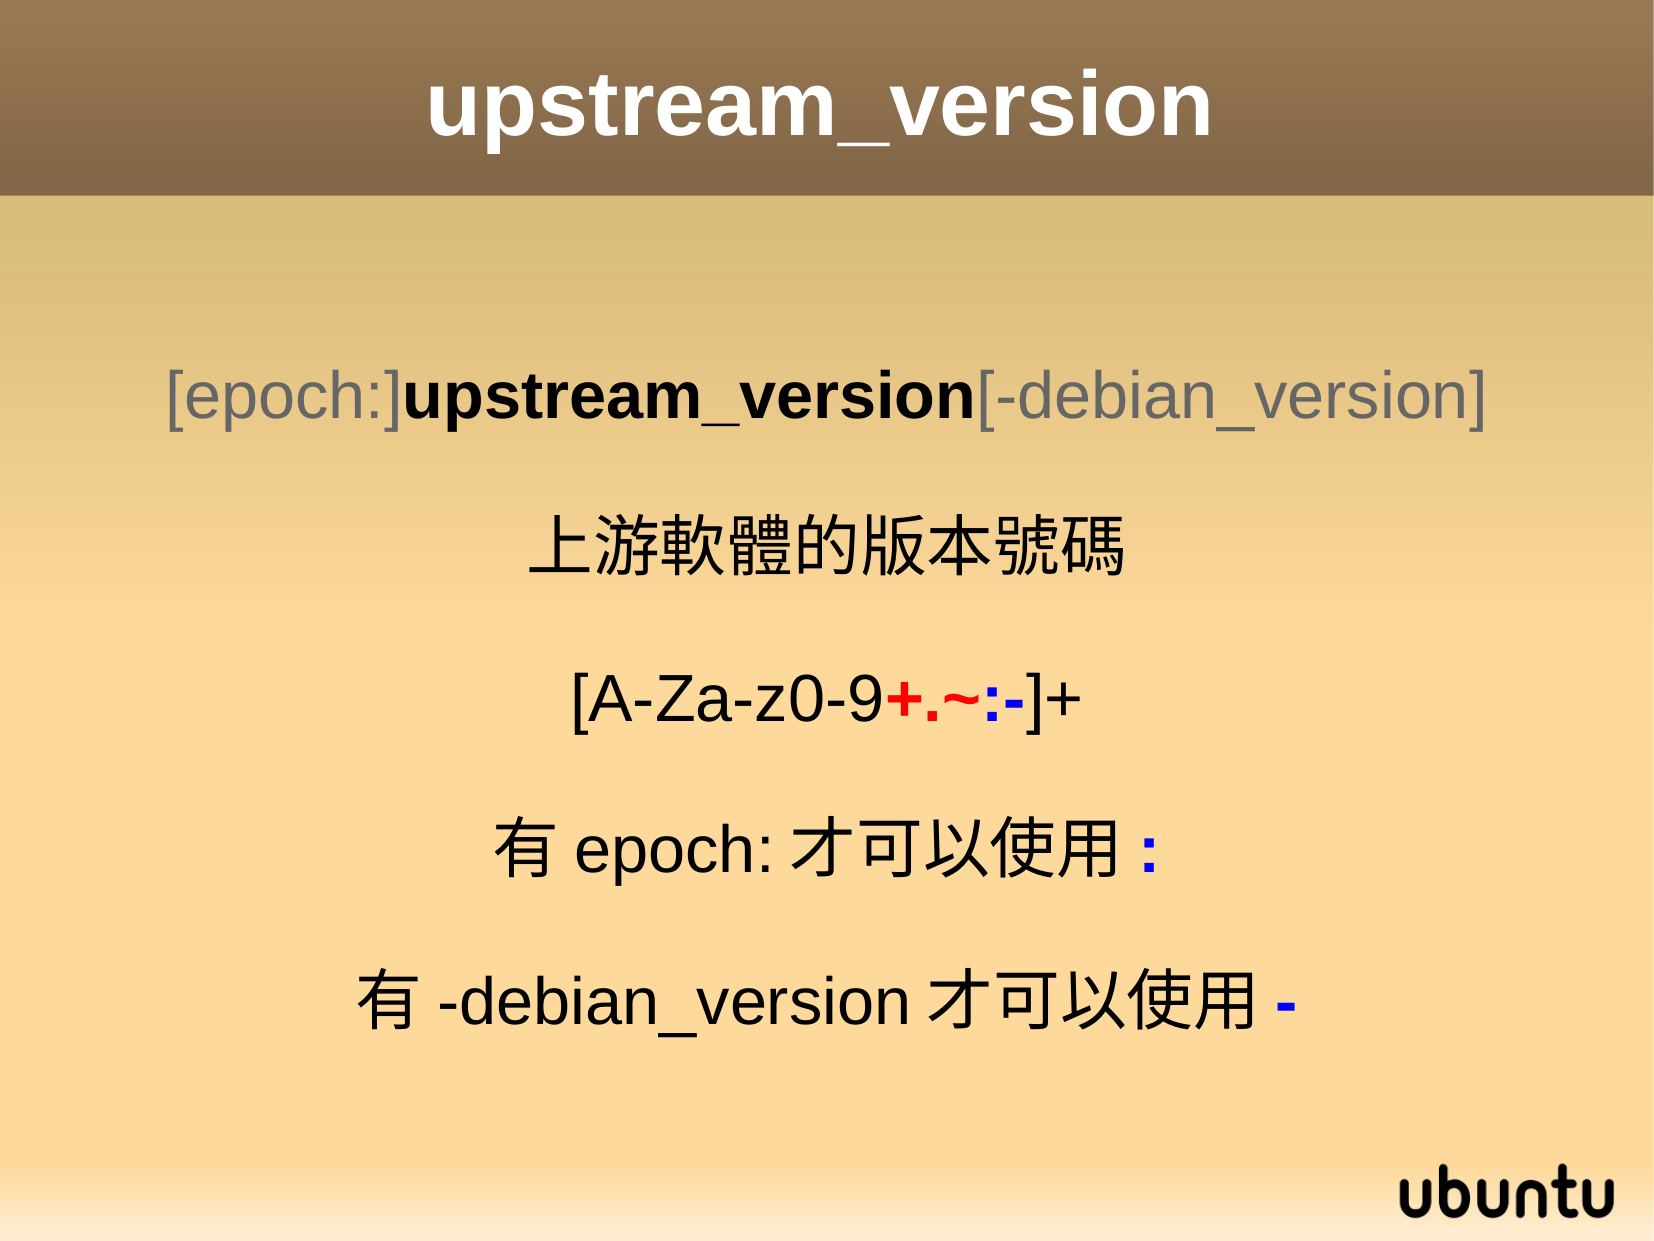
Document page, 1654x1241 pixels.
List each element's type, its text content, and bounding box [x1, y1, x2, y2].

picture [0, 0, 1654, 1241]
title upstream_version [76, 7, 1565, 200]
subtitle [epoch:]upstream_version[-debian_version] 上游軟體的版本號碼 [A-Za-z0-9+.~:-]+ 有epoch:才可以使用: 有-debian_version才可以使用- [82, 297, 1571, 1102]
